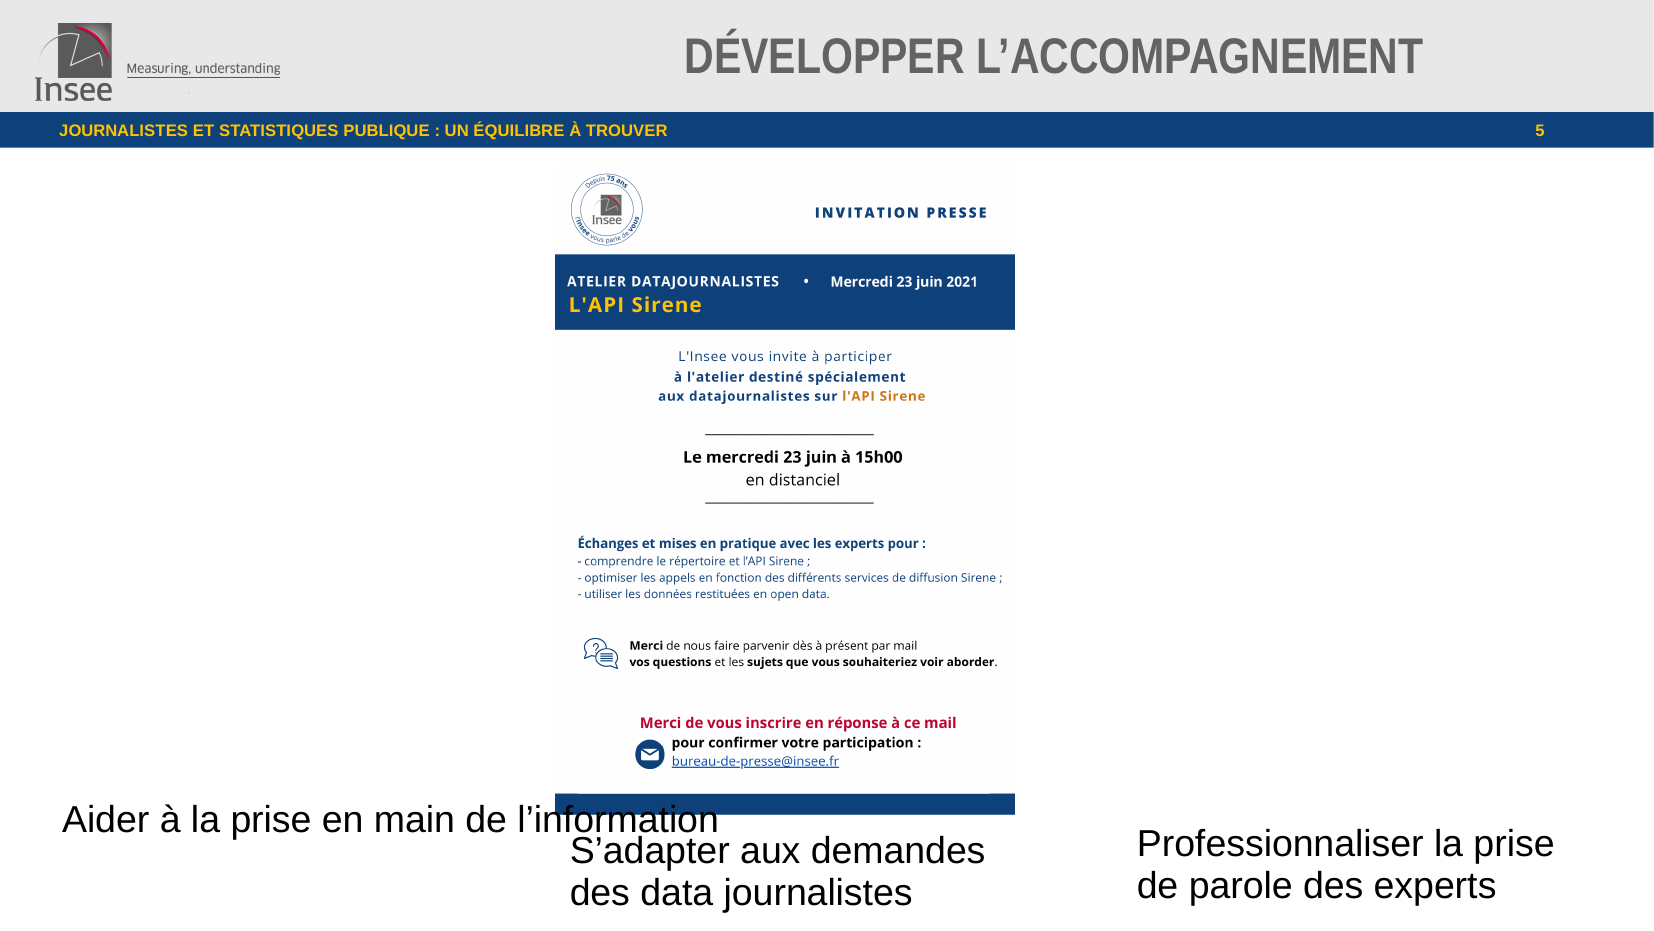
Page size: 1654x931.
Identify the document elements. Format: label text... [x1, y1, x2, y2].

text_box Journalistes et statistiques publique : un équilibre à trouver [59, 112, 1535, 148]
text_box S’adapter aux demandes des data journalistes [555, 822, 1075, 931]
text_box [1535, 112, 1654, 148]
picture [555, 164, 1015, 815]
title Développer l’accompagnement [685, 0, 1625, 107]
text_box Aider à la prise en main de l’information [47, 791, 485, 891]
text_box Professionnaliser la prise de parole des experts [1122, 814, 1642, 931]
